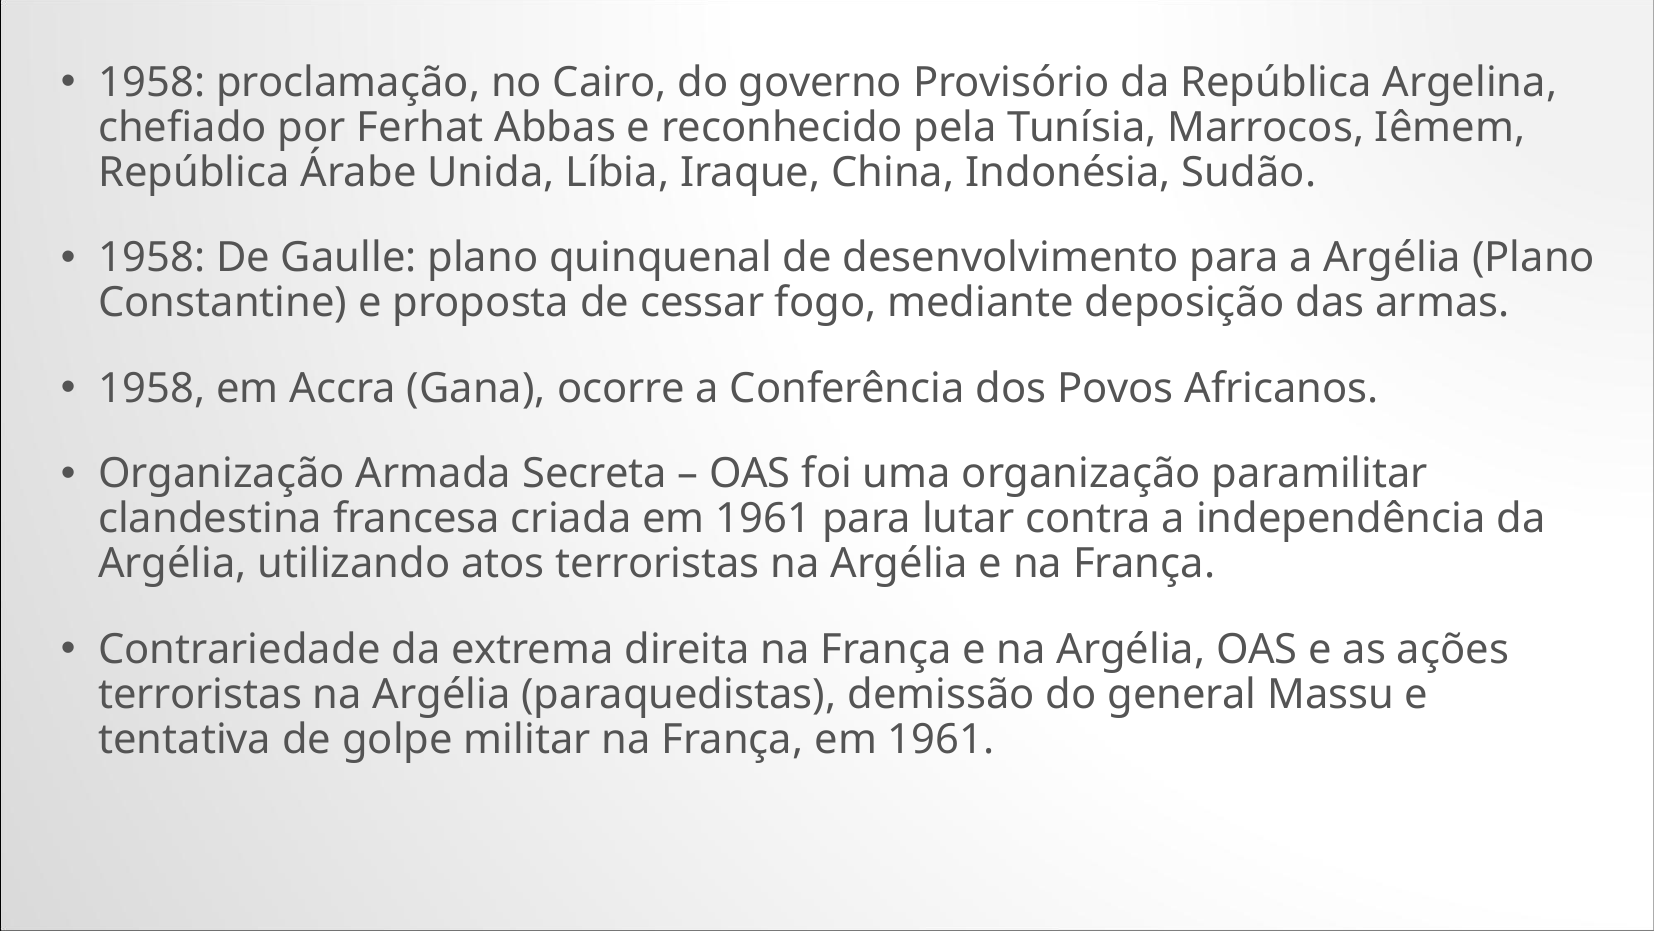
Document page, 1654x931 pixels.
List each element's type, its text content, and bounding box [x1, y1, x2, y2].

picture [0, 0, 1654, 931]
text_box 1958: proclamação, no Cairo, do governo Provisório da República Argelina, chefiado por Ferhat Abbas e reconhecido pela Tunísia, Marrocos, Iêmem, República Árabe Unida, Líbia, Iraque, China, Indonésia, Sudão. 1958: De Gaulle: plano quinquenal de desenvolvimento para a Argélia (Plano Constantine) e proposta de cessar fogo, mediante deposição das armas. 1958, em Accra (Gana), ocorre a Conferência dos Povos Africanos. Organização Armada Secreta – OAS foi uma organização paramilitar clandestina francesa criada em 1961 para lutar contra a independência da Argélia, utilizando atos terroristas na Argélia e na França. Contrariedade da extrema direita na França e na Argélia, OAS e as ações terroristas na Argélia (paraquedistas), demissão do general Massu e tentativa de golpe militar na França, em 1961. [38, 52, 1612, 806]
